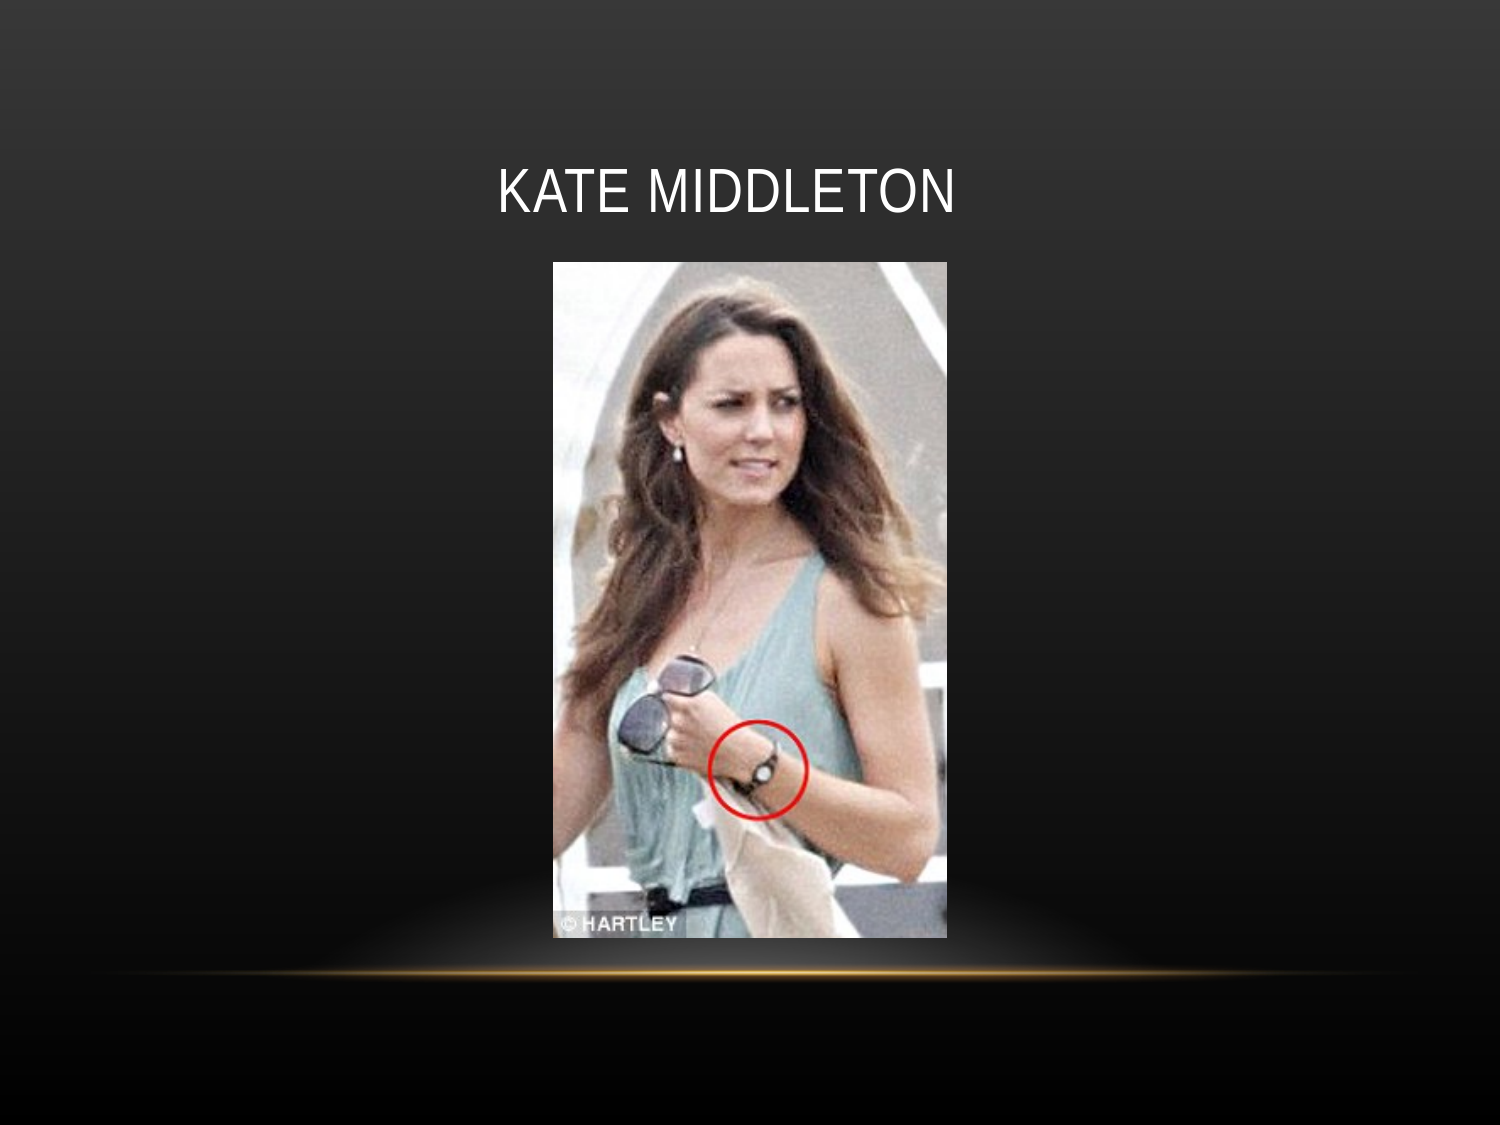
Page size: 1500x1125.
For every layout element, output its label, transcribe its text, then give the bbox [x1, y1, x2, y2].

title Kate middleton [99, 45, 1400, 233]
picture [553, 262, 947, 938]
